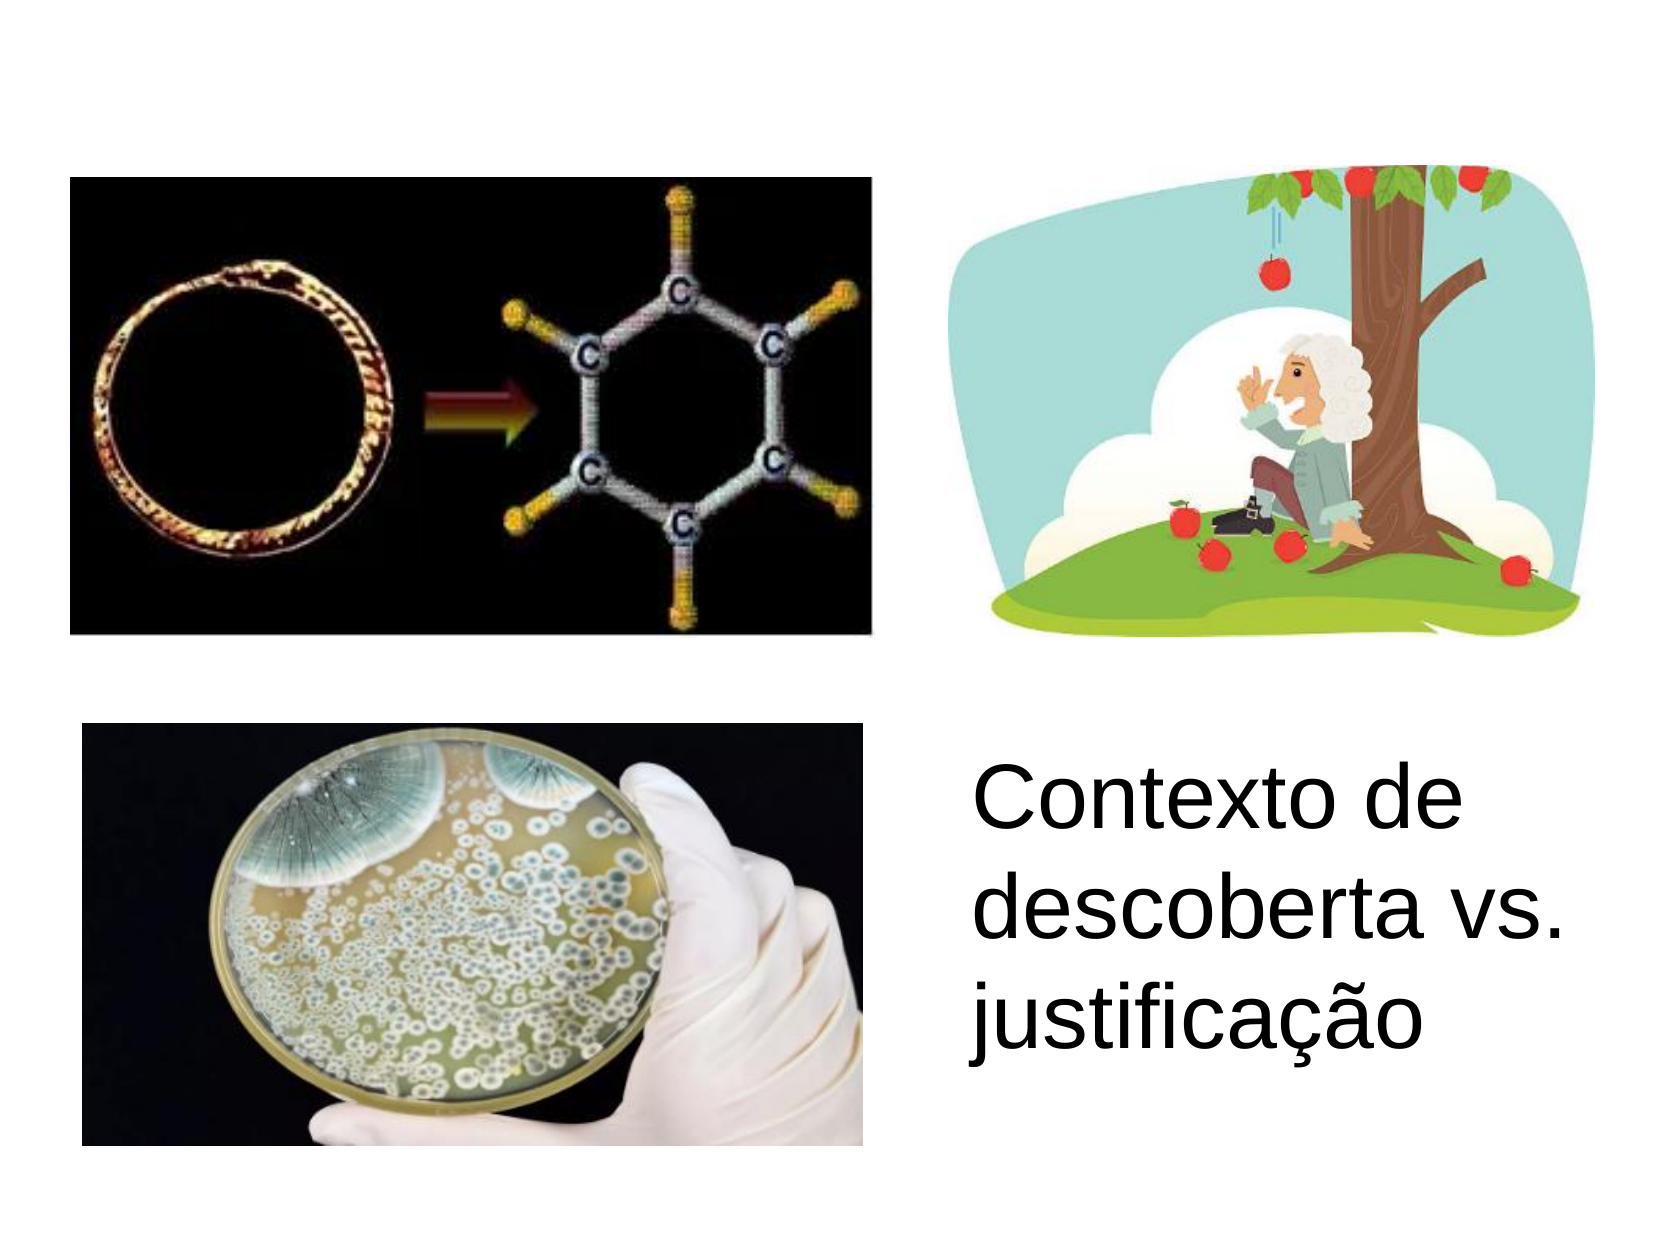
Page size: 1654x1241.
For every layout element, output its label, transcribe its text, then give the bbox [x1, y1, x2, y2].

picture [82, 723, 863, 1146]
picture [948, 165, 1595, 637]
title Contexto de descoberta vs. justificação [956, 729, 1607, 1075]
picture [70, 177, 875, 638]
